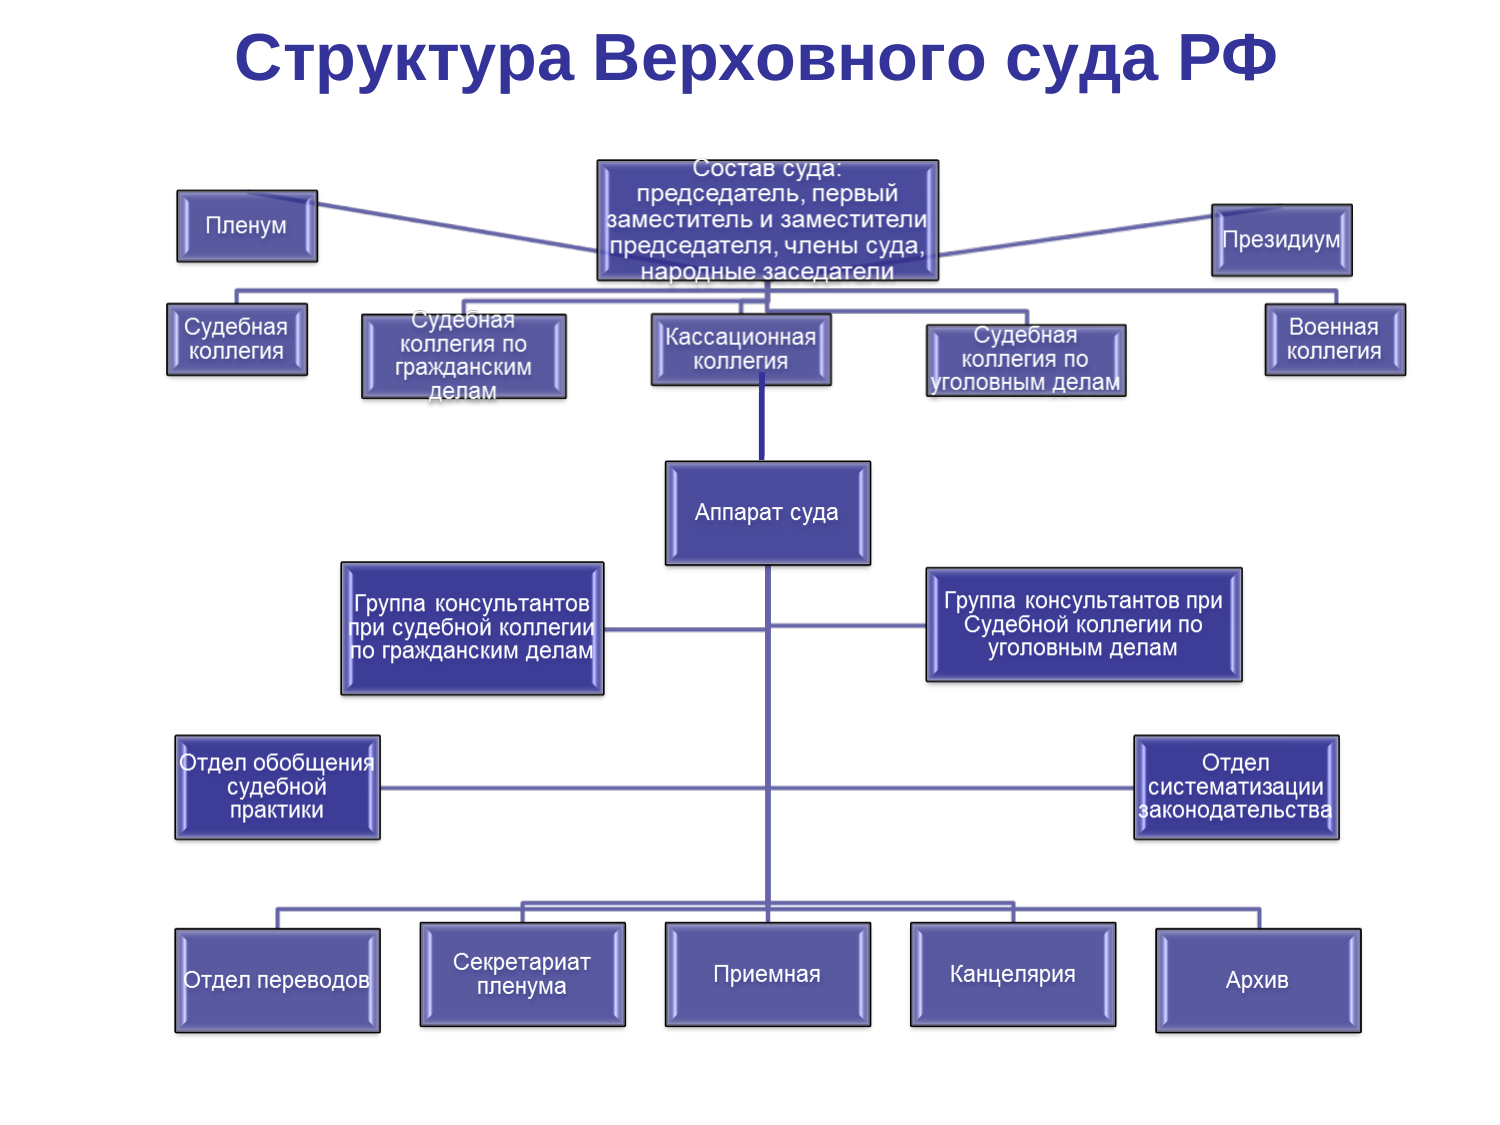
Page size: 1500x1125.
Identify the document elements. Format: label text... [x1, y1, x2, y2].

picture [157, 456, 1368, 1043]
picture [116, 128, 1418, 429]
title Структура Верховного суда РФ [82, 0, 1433, 108]
